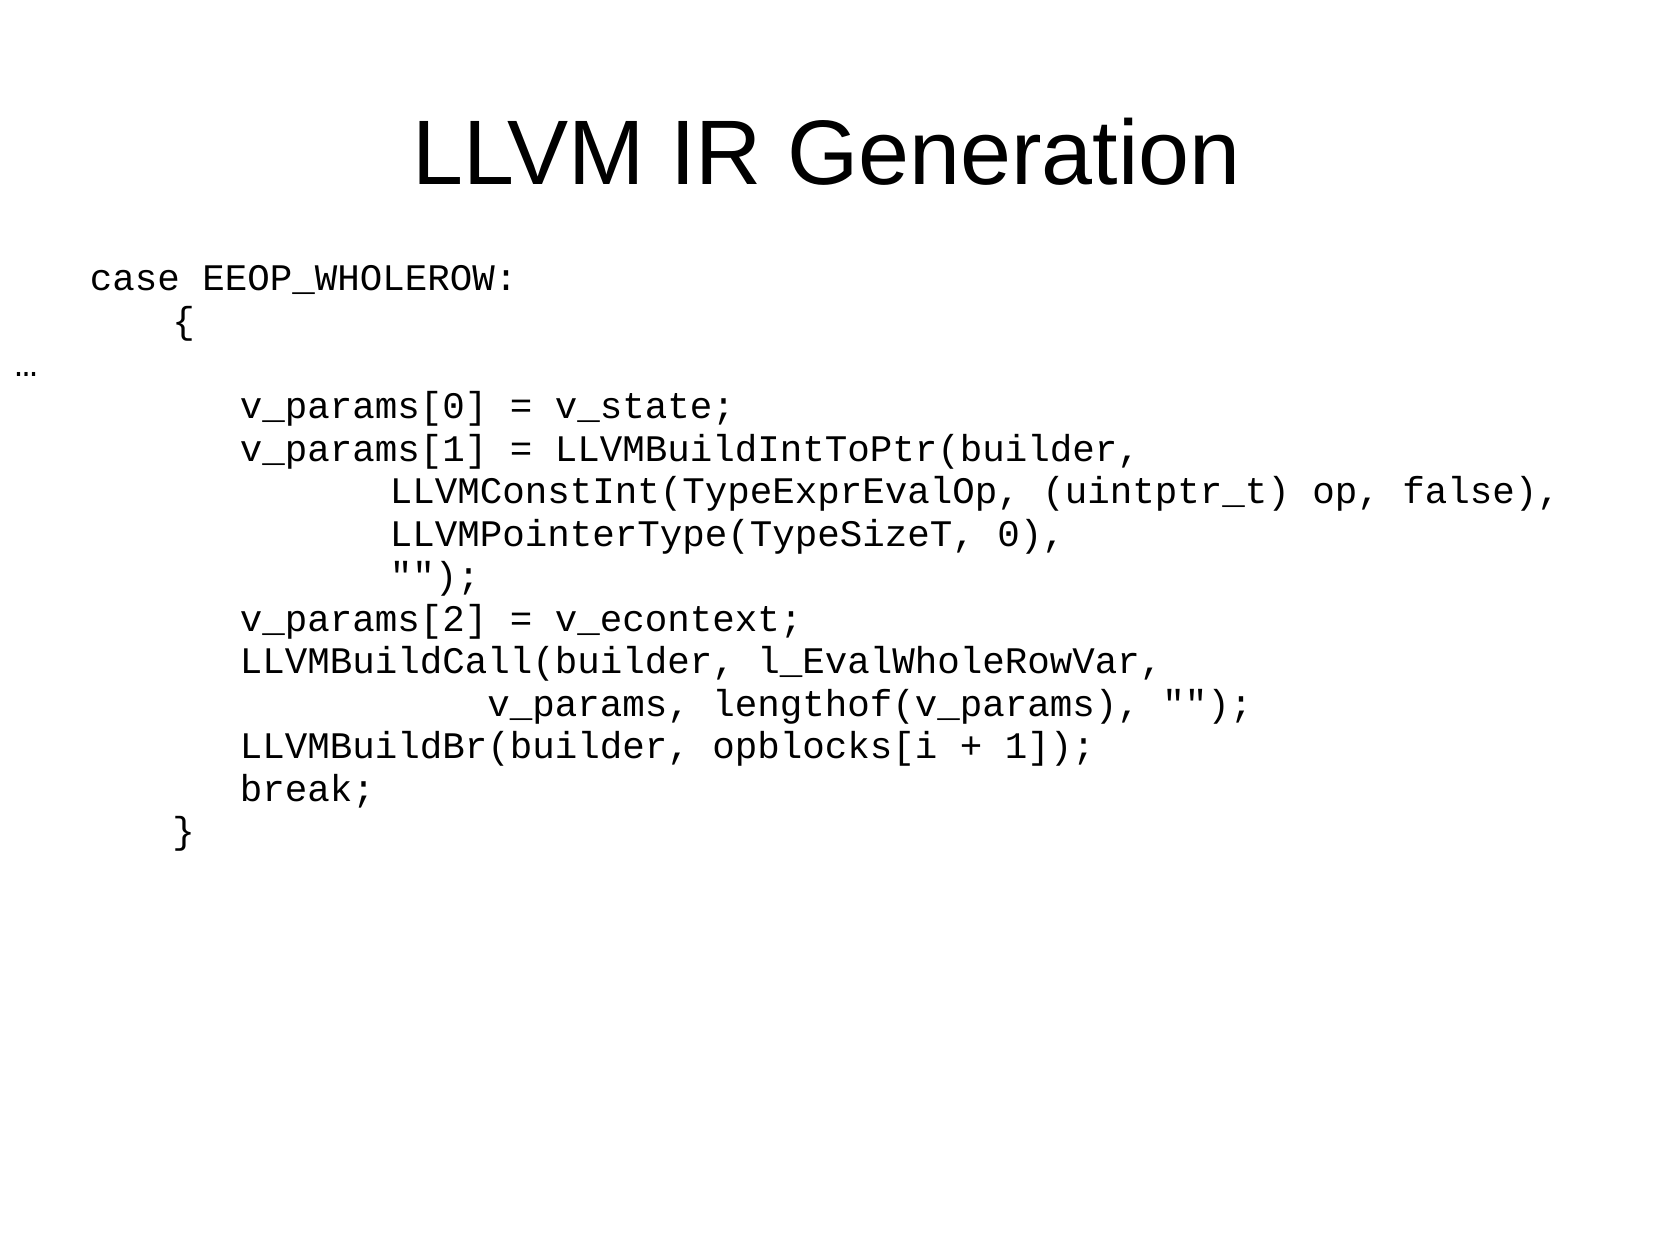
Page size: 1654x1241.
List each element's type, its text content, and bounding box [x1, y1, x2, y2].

text_box case EEOP_WHOLEROW: { … v_params[0] = v_state; v_params[1] = LLVMBuildIntToPtr(builder, LLVMConstInt(TypeExprEvalOp, (uintptr_t) op, false), LLVMPointerType(TypeSizeT, 0), ""); v_params[2] = v_econtext; LLVMBuildCall(builder, l_EvalWholeRowVar, v_params, lengthof(v_params), ""); LLVMBuildBr(builder, opblocks[i + 1]); break; } [0, 252, 1654, 1241]
title LLVM IR Generation [82, 49, 1571, 257]
